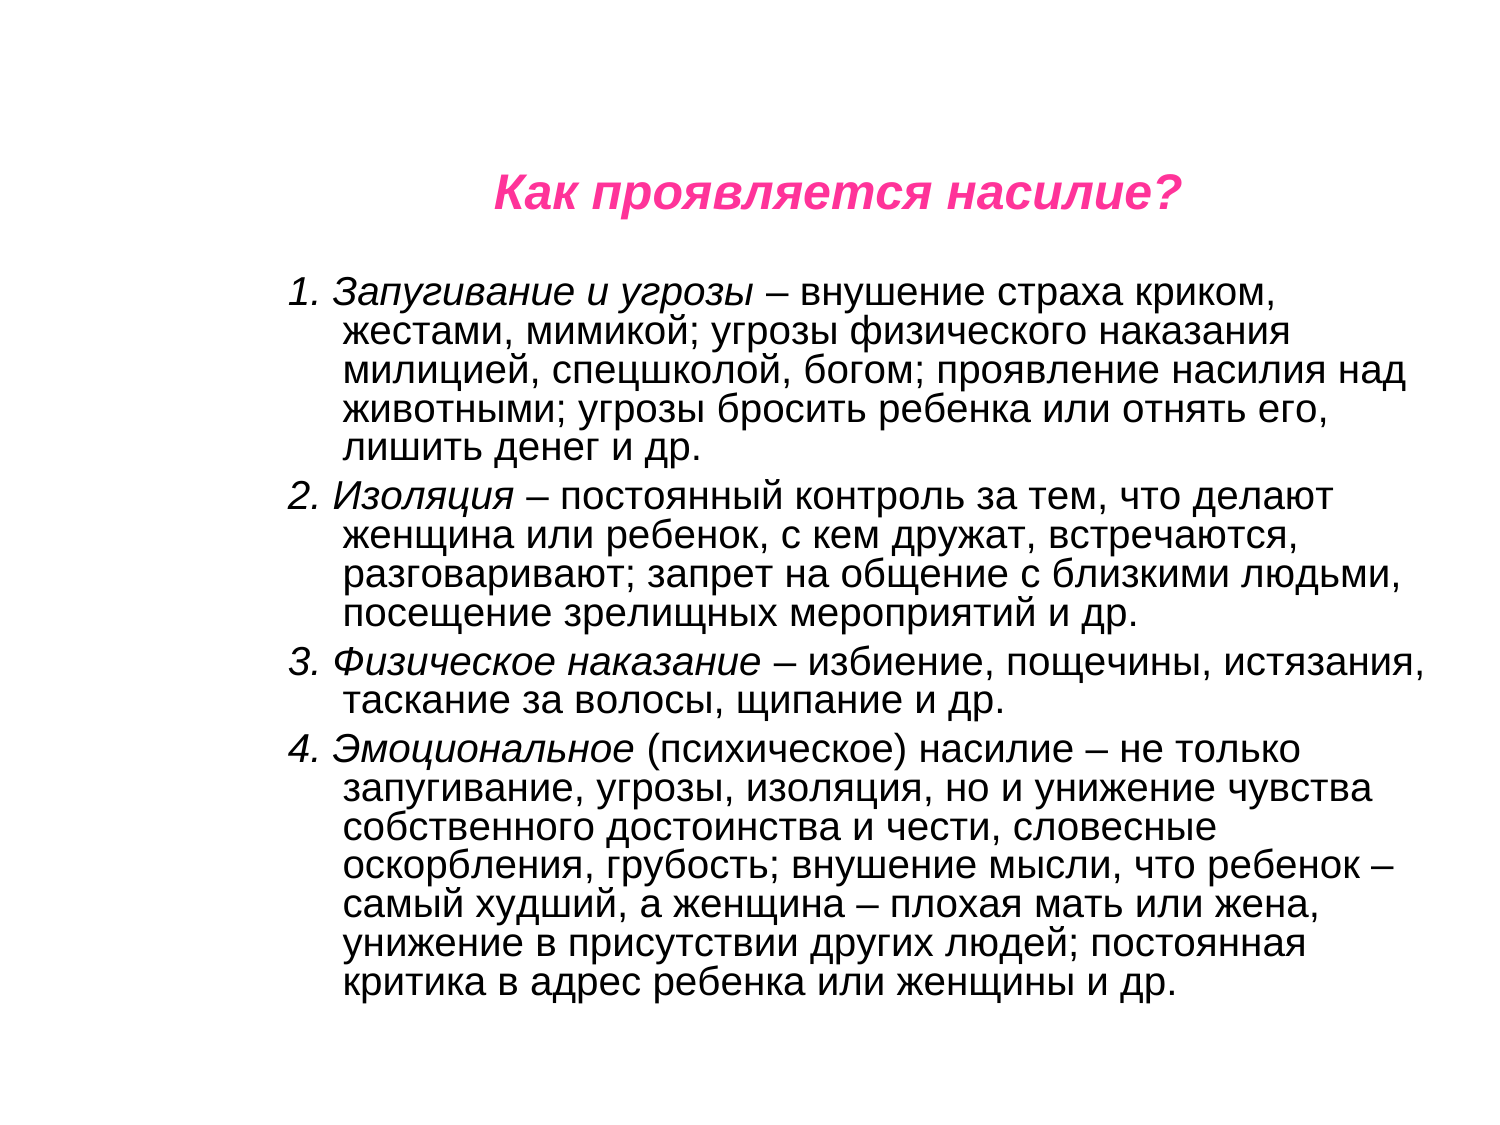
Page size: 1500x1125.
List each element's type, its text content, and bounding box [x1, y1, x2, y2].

title Как проявляется насилие? [277, 113, 1400, 265]
list 1. Запугивание и угрозы – внушение страха криком, жестами, мимикой; угрозы физического наказания милицией, спецшколой, богом; проявление насилия над животными; угрозы бросить ребенка или отнять его, лишить денег и др. 2. Изоляция – постоянный контроль за тем, что делают женщина или ребенок, с кем дружат, встречаются, разговаривают; запрет на общение с близкими людьми, посещение зрелищных мероприятий и др. 3. Физическое наказание – избиение, пощечины, истязания, таскание за волосы, щипание и др. 4. Эмоциональное (психическое) насилие – не только запугивание, угрозы, изоляция, но и унижение чувства собственного достоинства и чести, словесные оскорбления, грубость; внушение мысли, что ребенок – самый худший, а женщина – плохая мать или жена, унижение в присутствии других людей; постоянная критика в адрес ребенка или женщины и др. [218, 267, 1471, 1012]
